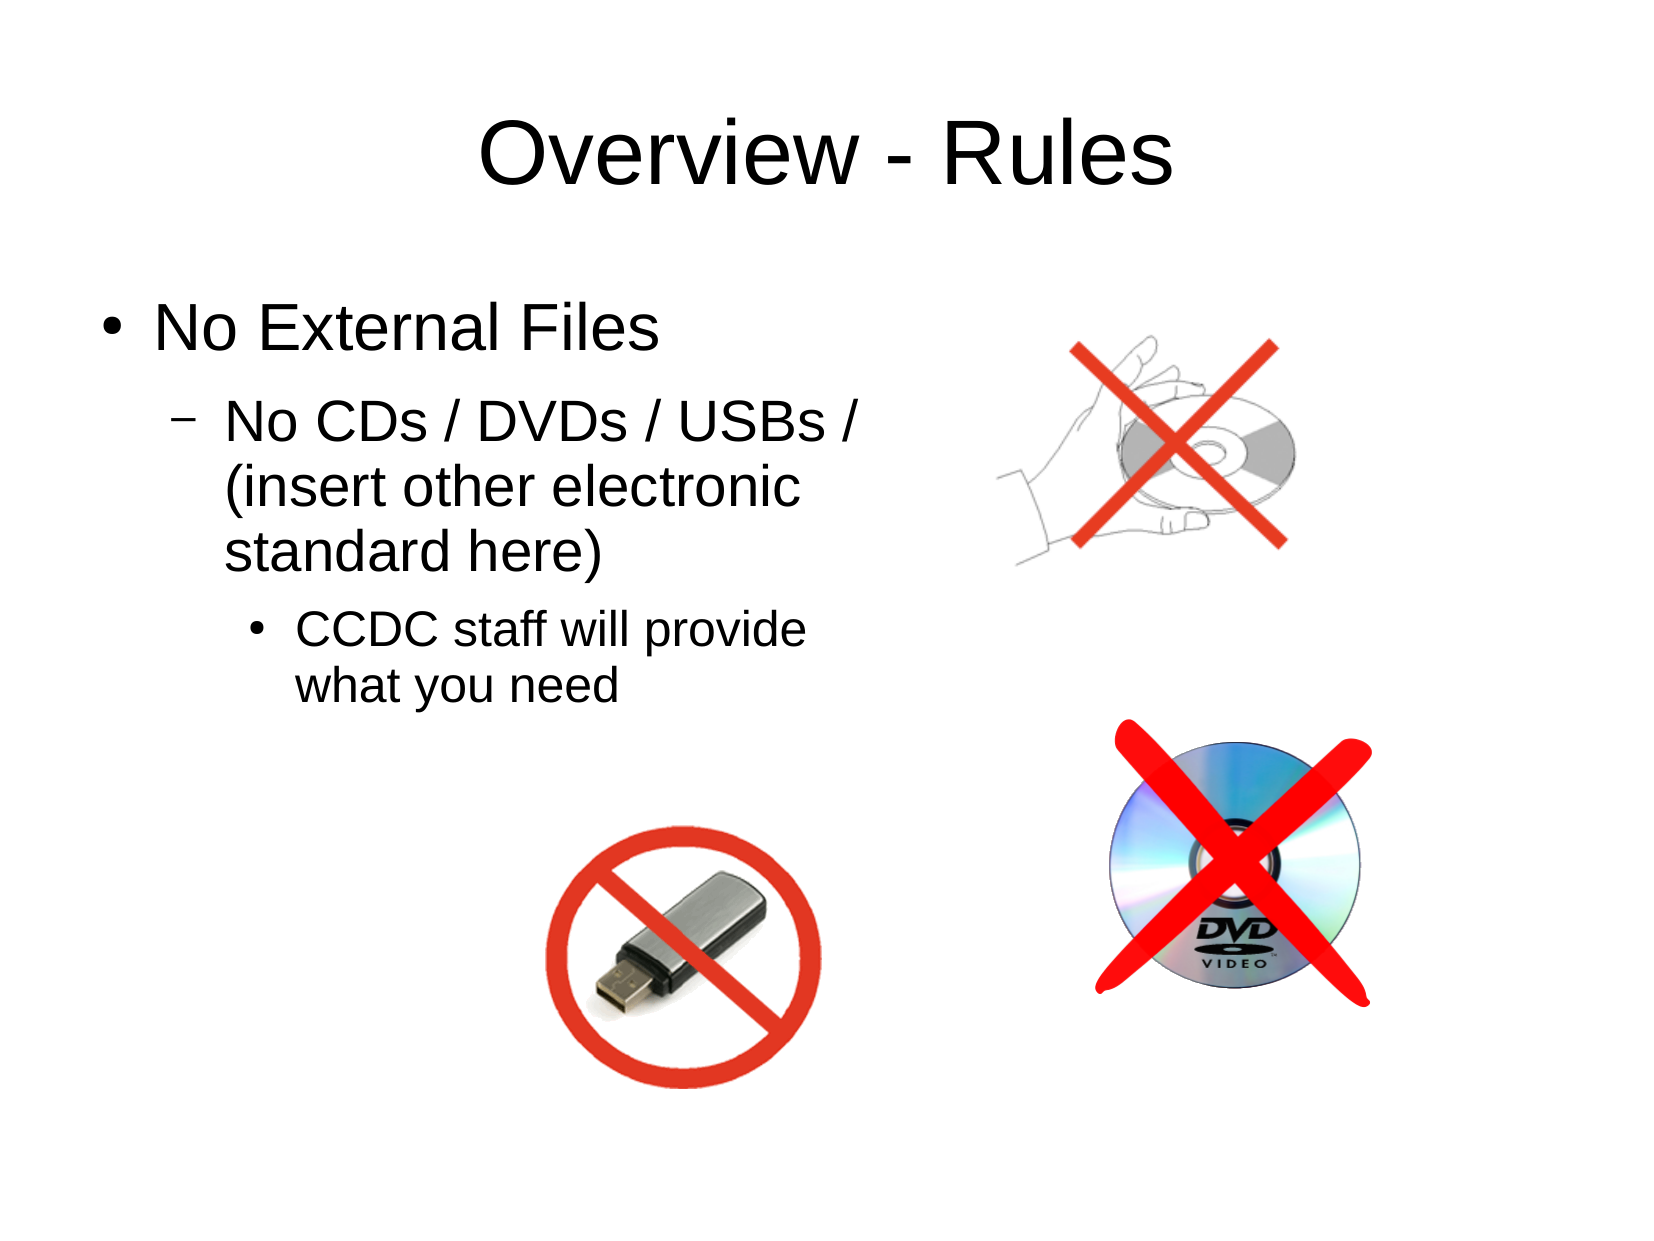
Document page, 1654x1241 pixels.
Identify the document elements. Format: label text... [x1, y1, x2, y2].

picture [1095, 719, 1381, 1009]
picture [990, 329, 1303, 573]
title Overview - Rules [82, 49, 1571, 257]
picture [540, 824, 826, 1096]
list No External Files No CDs / DVDs / USBs / (insert other electronic standard here) CCDC staff will provide what you need [82, 290, 1571, 1010]
